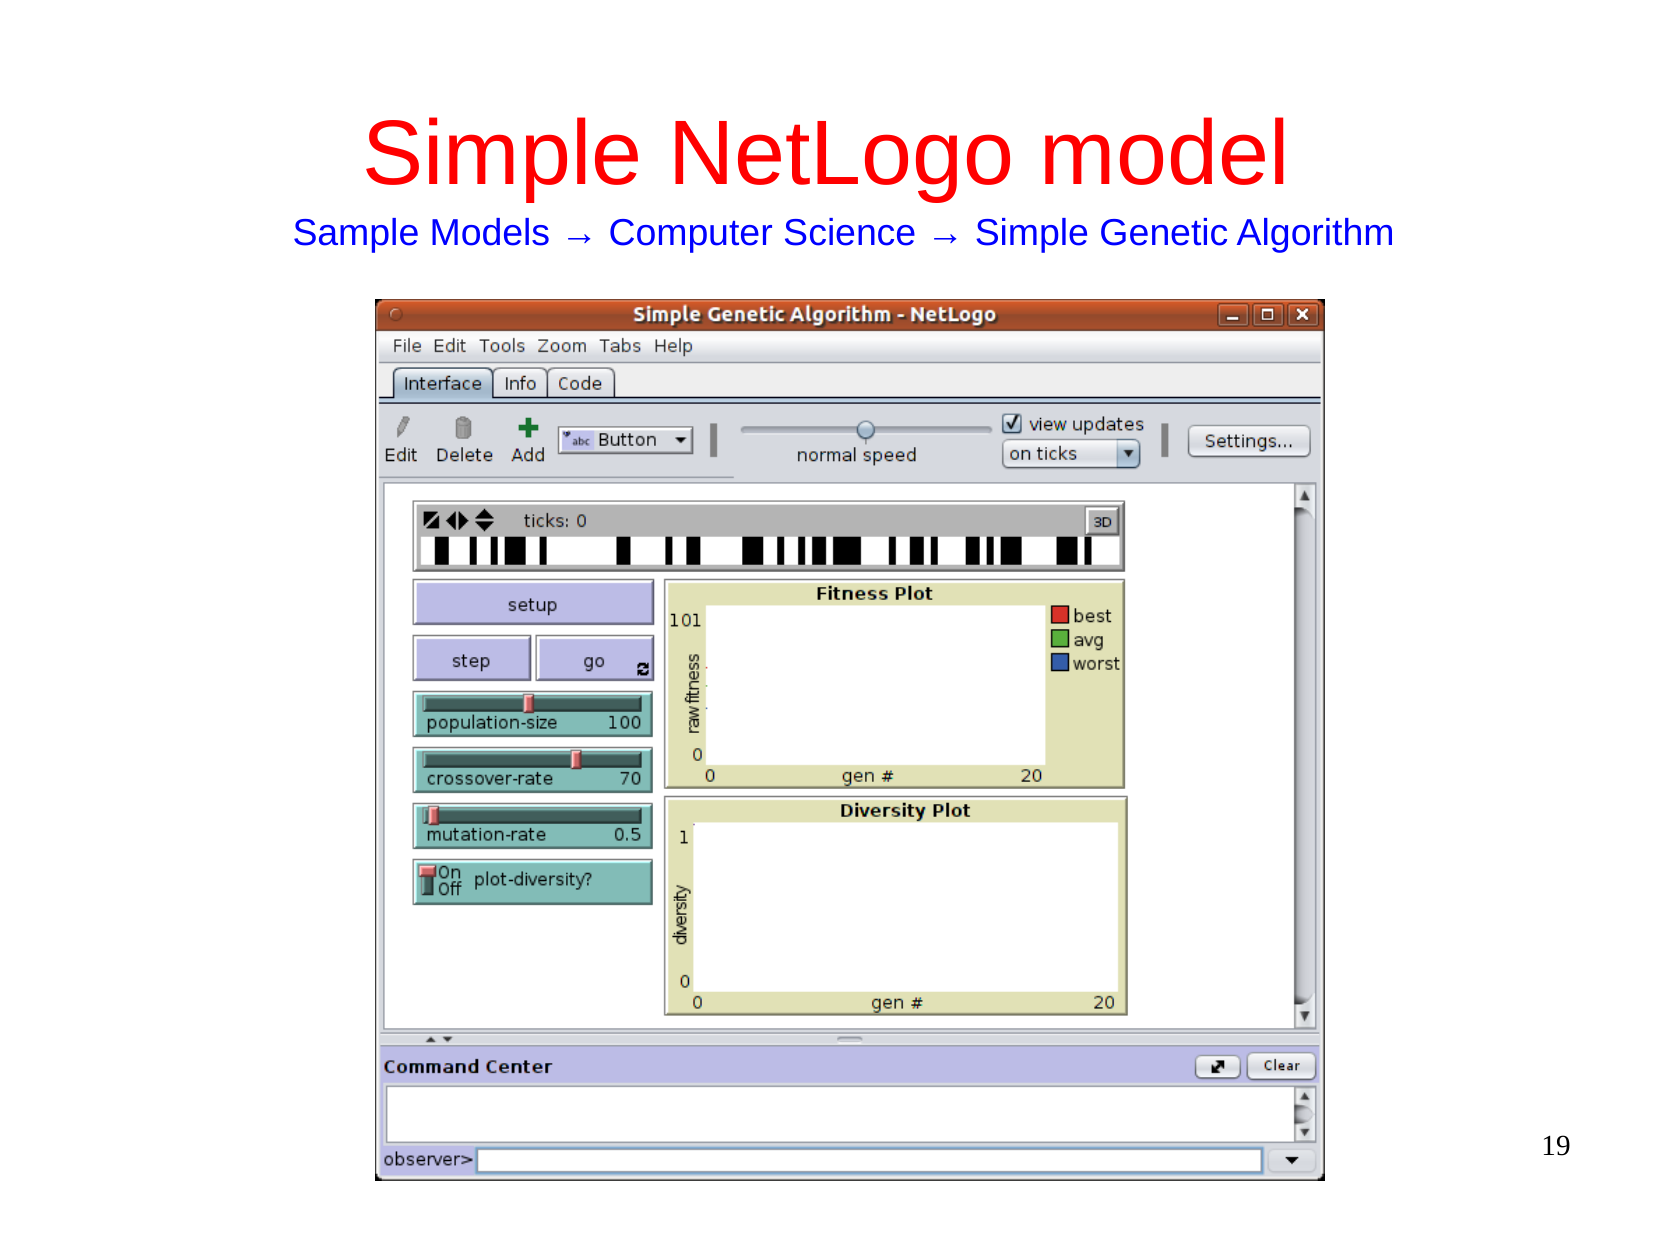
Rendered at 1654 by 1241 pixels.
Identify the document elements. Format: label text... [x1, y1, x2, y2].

picture [375, 299, 1325, 1181]
text_box Sample Models → Computer Science → Simple Genetic Algorithm [262, 202, 1426, 263]
title Simple NetLogo model [82, 49, 1571, 257]
